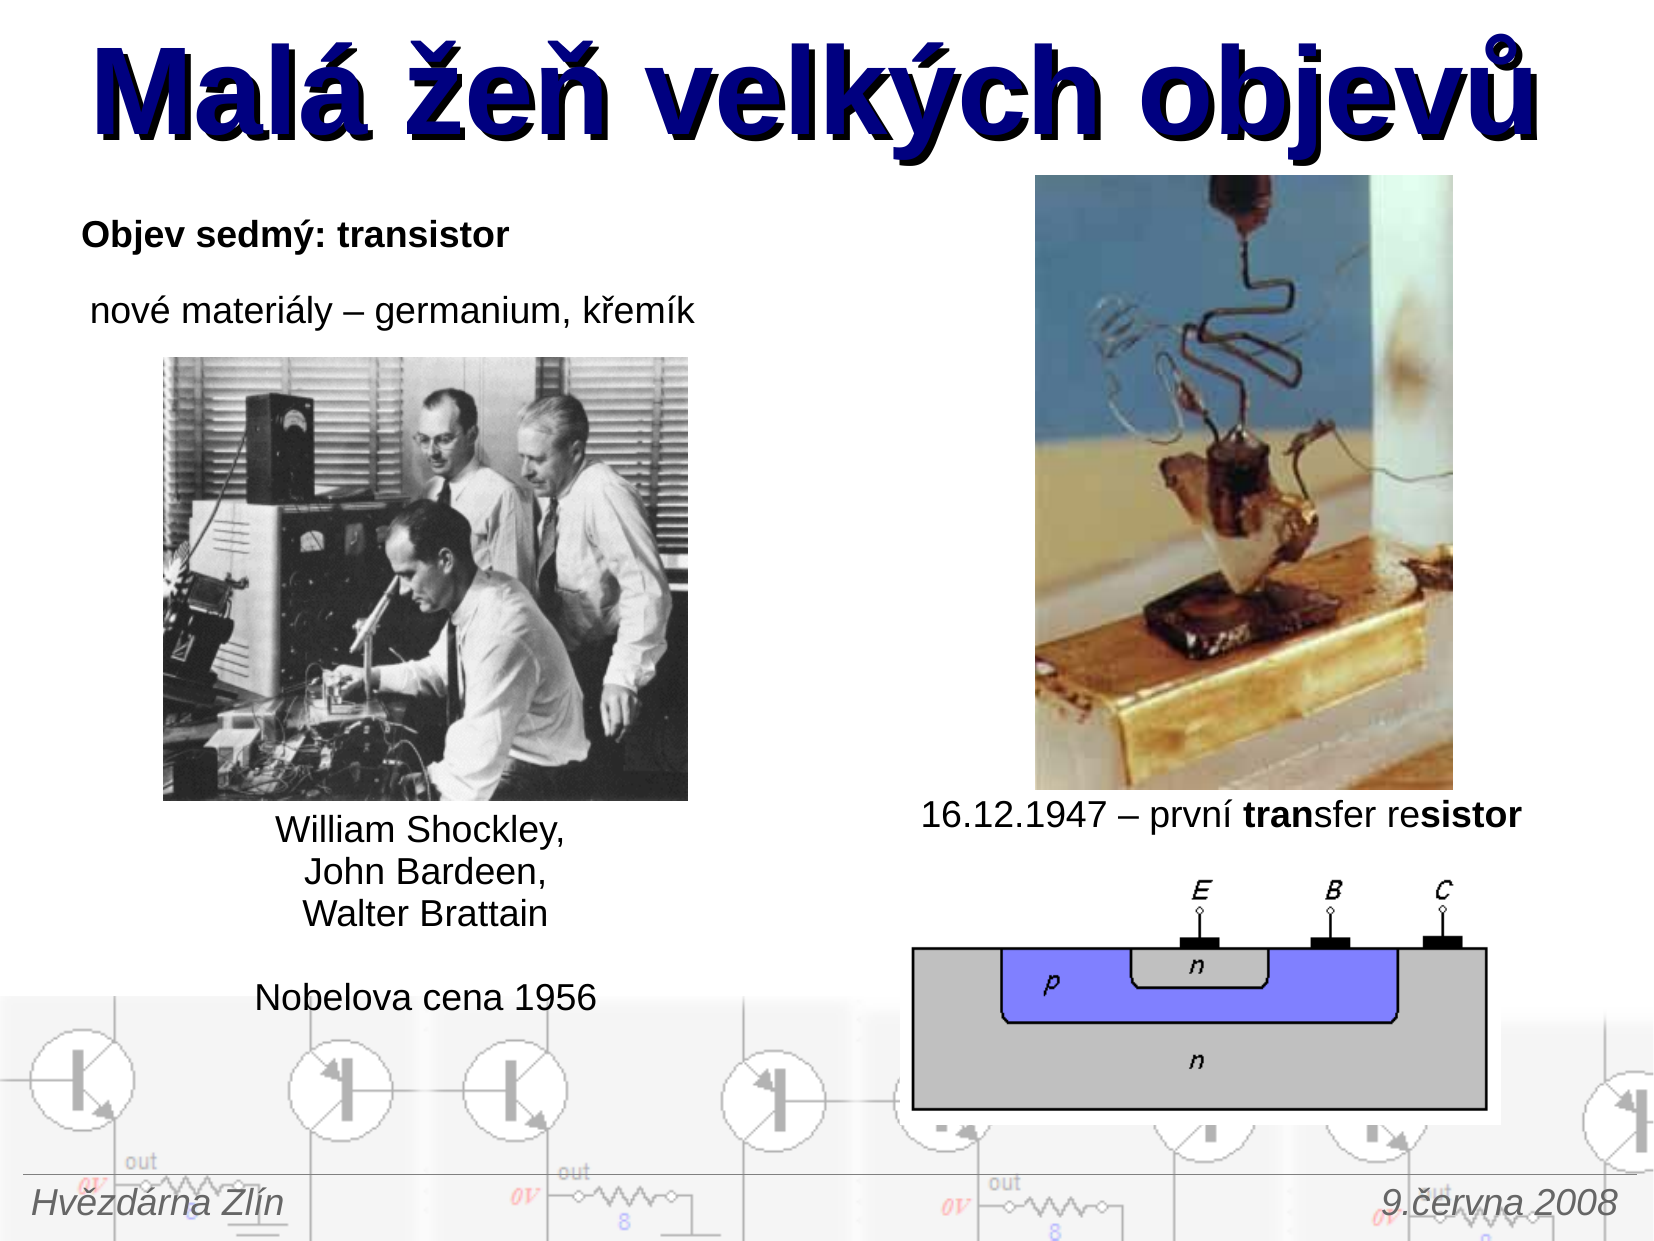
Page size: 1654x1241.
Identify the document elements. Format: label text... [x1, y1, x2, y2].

picture [0, 862, 1654, 1241]
text_box Hvězdárna Zlín 9.června 2008 [16, 1174, 1633, 1232]
text_box nové materiály – germanium, křemík [75, 282, 711, 340]
picture [1035, 175, 1453, 786]
text_box Malá žeň velkých objevů [75, 13, 1558, 169]
text_box William Shockley, John Bardeen, Walter Brattain Nobelova cena 1956 [239, 801, 613, 1027]
text_box Objev sedmý: transistor [66, 205, 526, 263]
picture [163, 357, 688, 801]
text_box 16.12.1947 – první transfer resistor [905, 786, 1538, 844]
